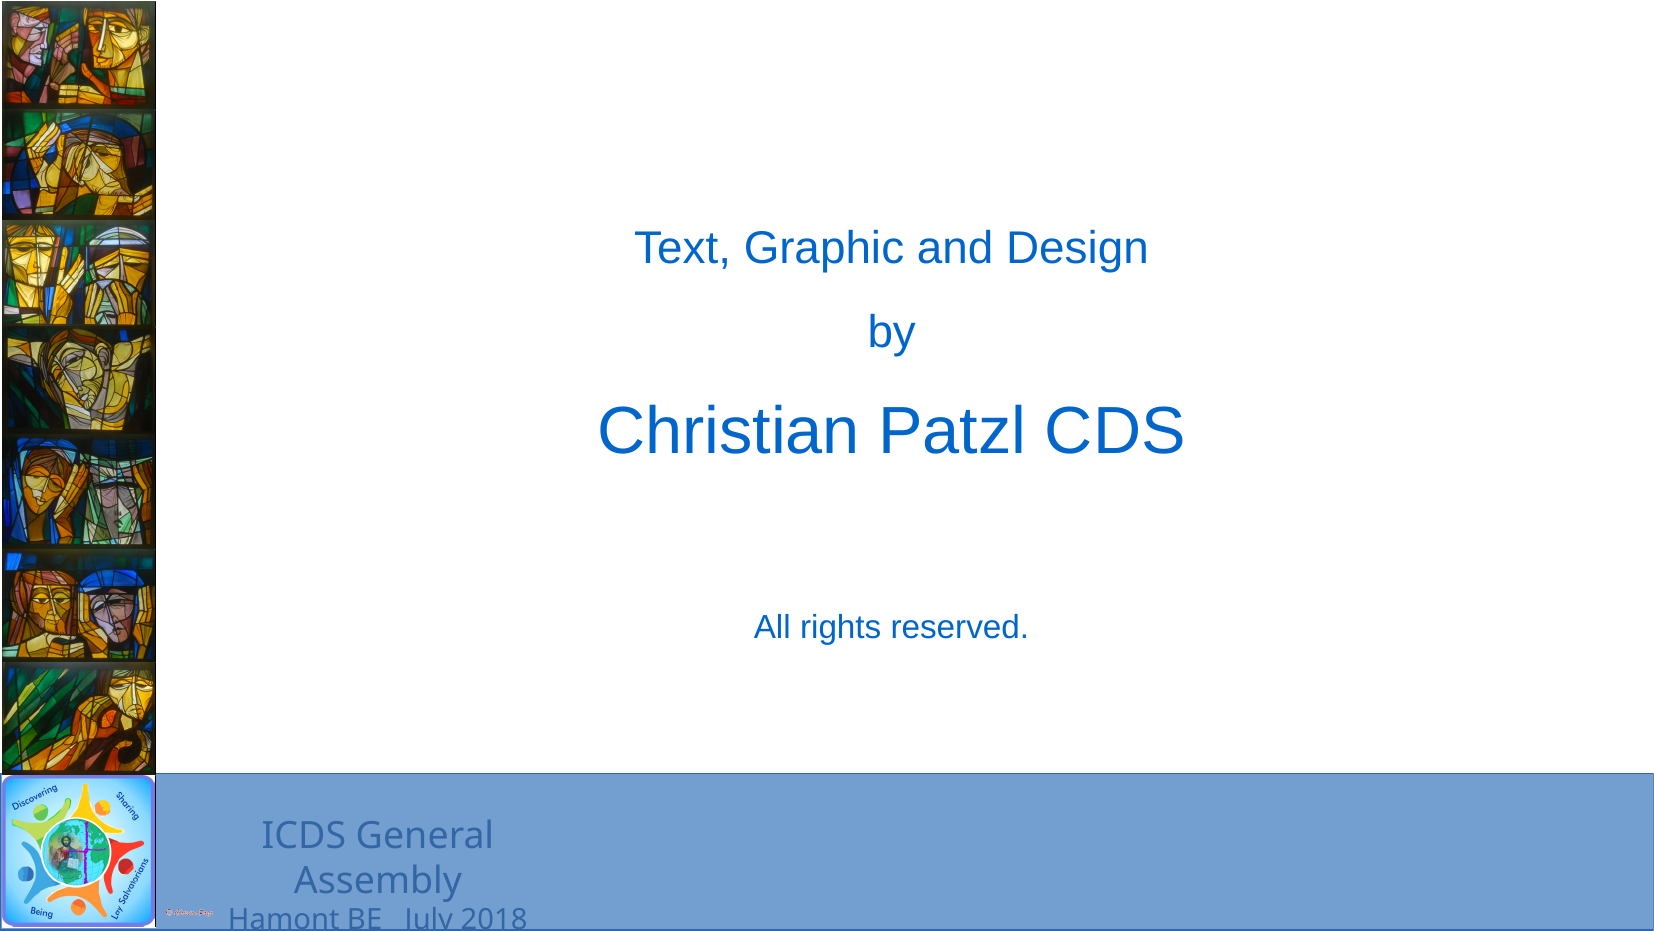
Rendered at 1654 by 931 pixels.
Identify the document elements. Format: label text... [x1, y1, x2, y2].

picture [0, 0, 158, 931]
list Text, Graphic and Design by Christian Patzl CDS All rights reserved. [212, 217, 1571, 758]
picture [166, 909, 213, 917]
